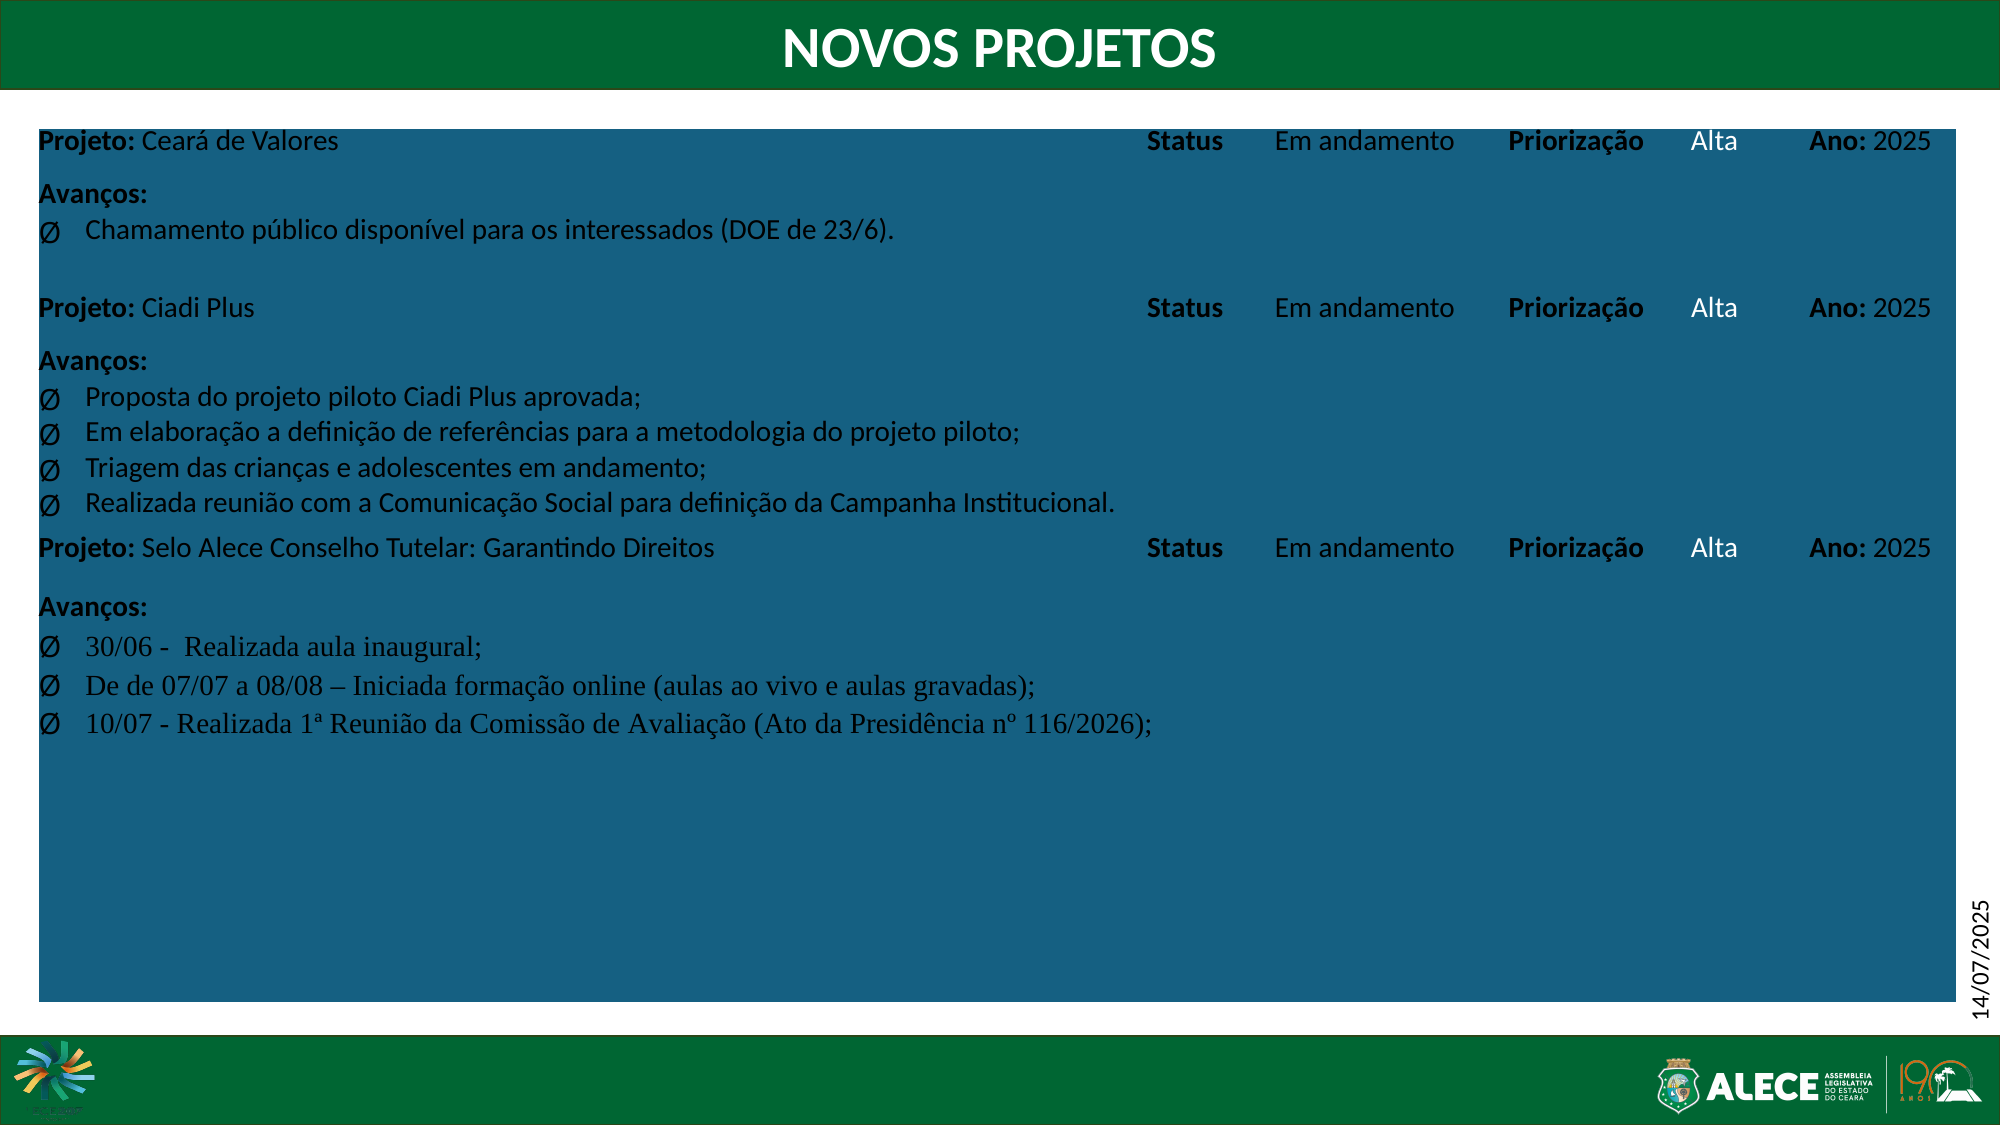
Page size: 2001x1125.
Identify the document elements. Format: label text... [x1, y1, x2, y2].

table_cell Projeto: Ciadi Plus [39, 295, 1118, 348]
table_header Alta [1644, 129, 1785, 182]
table_cell Priorização [1478, 535, 1644, 595]
table_cell Ano: 2025 [1785, 535, 1956, 595]
table_cell Ano: 2025 [1785, 295, 1956, 348]
picture [1625, 1002, 2000, 1125]
table_cell Status [1118, 535, 1252, 595]
table_header Ano: 2025 [1785, 129, 1956, 182]
table_cell Alta [1644, 295, 1785, 348]
text_box 14/07/2025 [1956, 883, 2000, 1037]
text_box [0, 1036, 1625, 1125]
table_cell Em andamento [1252, 535, 1478, 595]
table_cell Avanços: Proposta do projeto piloto Ciadi Plus aprovada; Em elaboração a definição de referências para a metodologia do projeto piloto; Triagem das crianças e adolescentes em andamento; Realizada reunião com a Comunicação Social para definição da Campanha Institucional. [39, 348, 1956, 535]
table_cell Status [1118, 295, 1252, 348]
table_cell Alta [1644, 535, 1785, 595]
table_header Em andamento [1252, 129, 1478, 182]
table_cell Em andamento [1252, 295, 1478, 348]
table_cell Projeto: Selo Alece Conselho Tutelar: Garantindo Direitos [39, 535, 1118, 595]
table_cell Priorização [1478, 295, 1644, 348]
text_box NOVOS PROJETOS [0, 0, 2000, 89]
table_header Projeto: Ceará de Valores [39, 129, 1118, 182]
table_cell Avanços: Chamamento público disponível para os interessados (DOE de 23/6). [39, 182, 1956, 295]
table_header Status [1118, 129, 1252, 182]
table_header Priorização [1478, 129, 1644, 182]
table_cell Avanços: 30/06 - Realizada aula inaugural; De de 07/07 a 08/08 – Iniciada formação online (aulas ao vivo e aulas gravadas); 10/07 - Realizada 1ª Reunião da Comissão de Avaliação (Ato da Presidência nº 116/2026); [39, 595, 1956, 1002]
